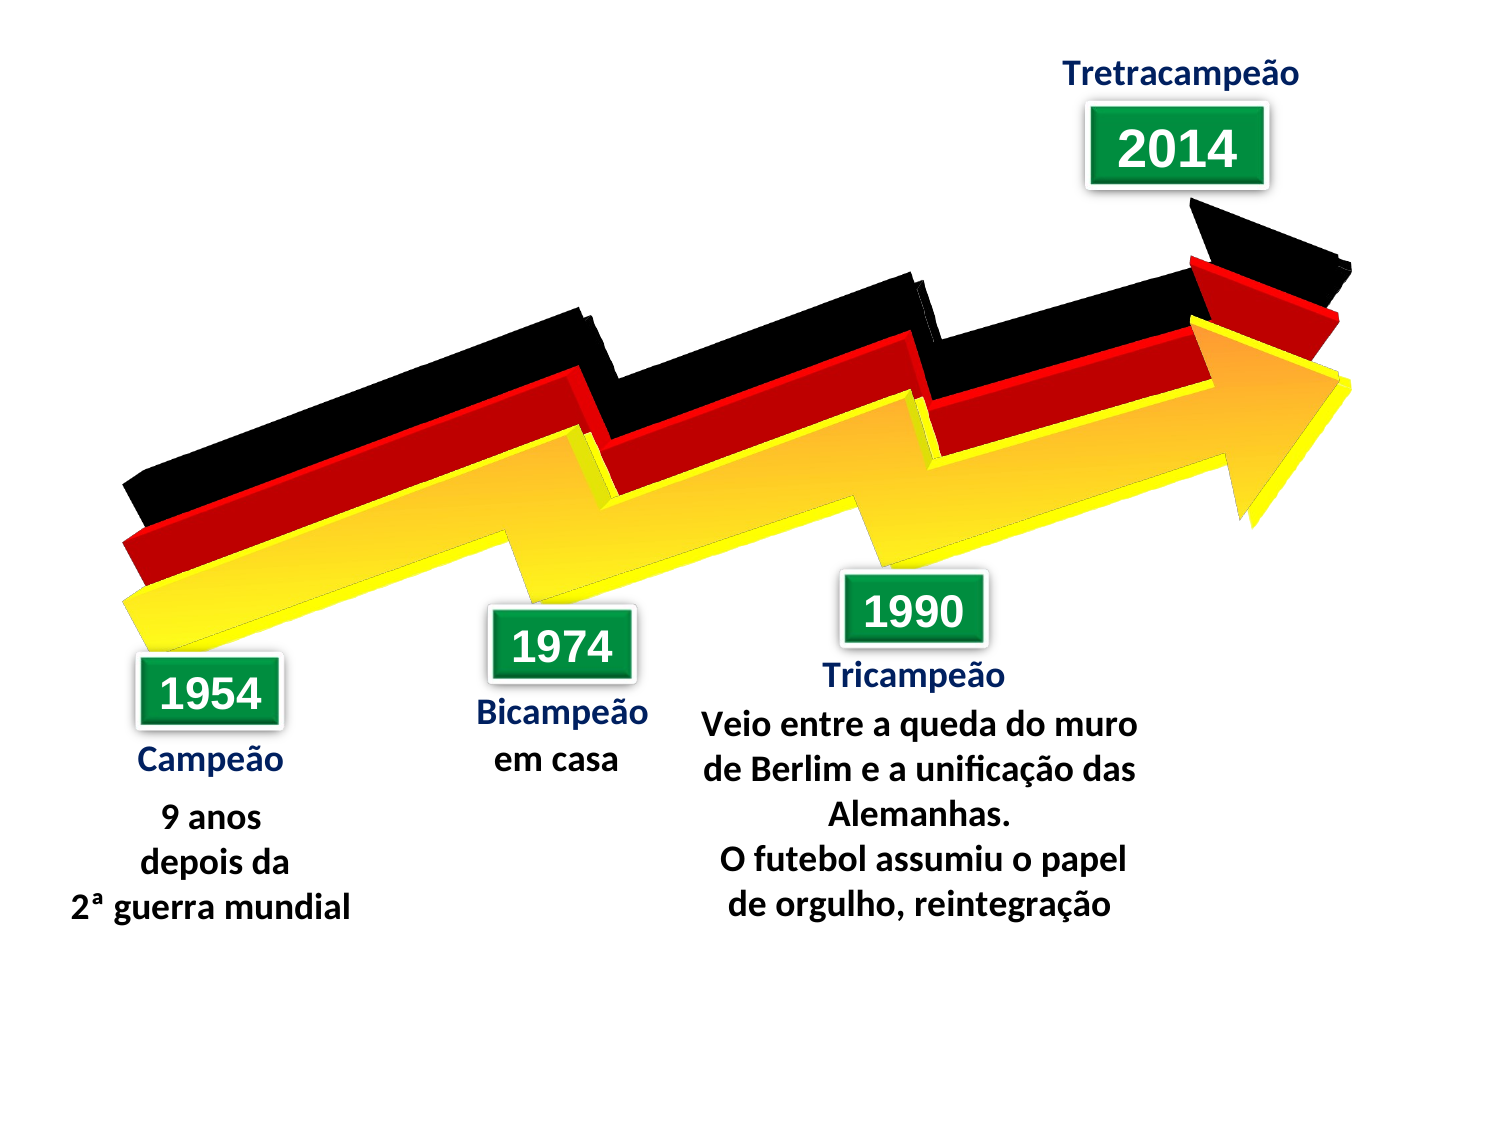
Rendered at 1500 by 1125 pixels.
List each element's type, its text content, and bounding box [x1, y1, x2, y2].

text_box 1954 [140, 656, 282, 726]
text_box 2014 [1089, 105, 1266, 186]
picture [814, 550, 1015, 642]
picture [1065, 101, 1291, 209]
text_box Bicampeão [421, 679, 704, 741]
text_box 1990 [843, 574, 985, 642]
text_box Tricampeão [773, 642, 1055, 703]
text_box 1974 [492, 609, 633, 679]
text_box [1192, 209, 1338, 301]
text_box [123, 264, 1338, 633]
picture [462, 585, 663, 679]
text_box em casa [421, 741, 679, 787]
text_box Campeão [70, 726, 352, 787]
text_box Tretracampeão [1040, 40, 1322, 101]
text_box 9 anos depois da 2ª guerra mundial [46, 784, 376, 936]
picture [110, 633, 310, 726]
text_box Veio entre a queda do muro de Berlim e a unificação das Alemanhas. O futebol assumiu o papel de orgulho, reintegração [679, 691, 1161, 932]
